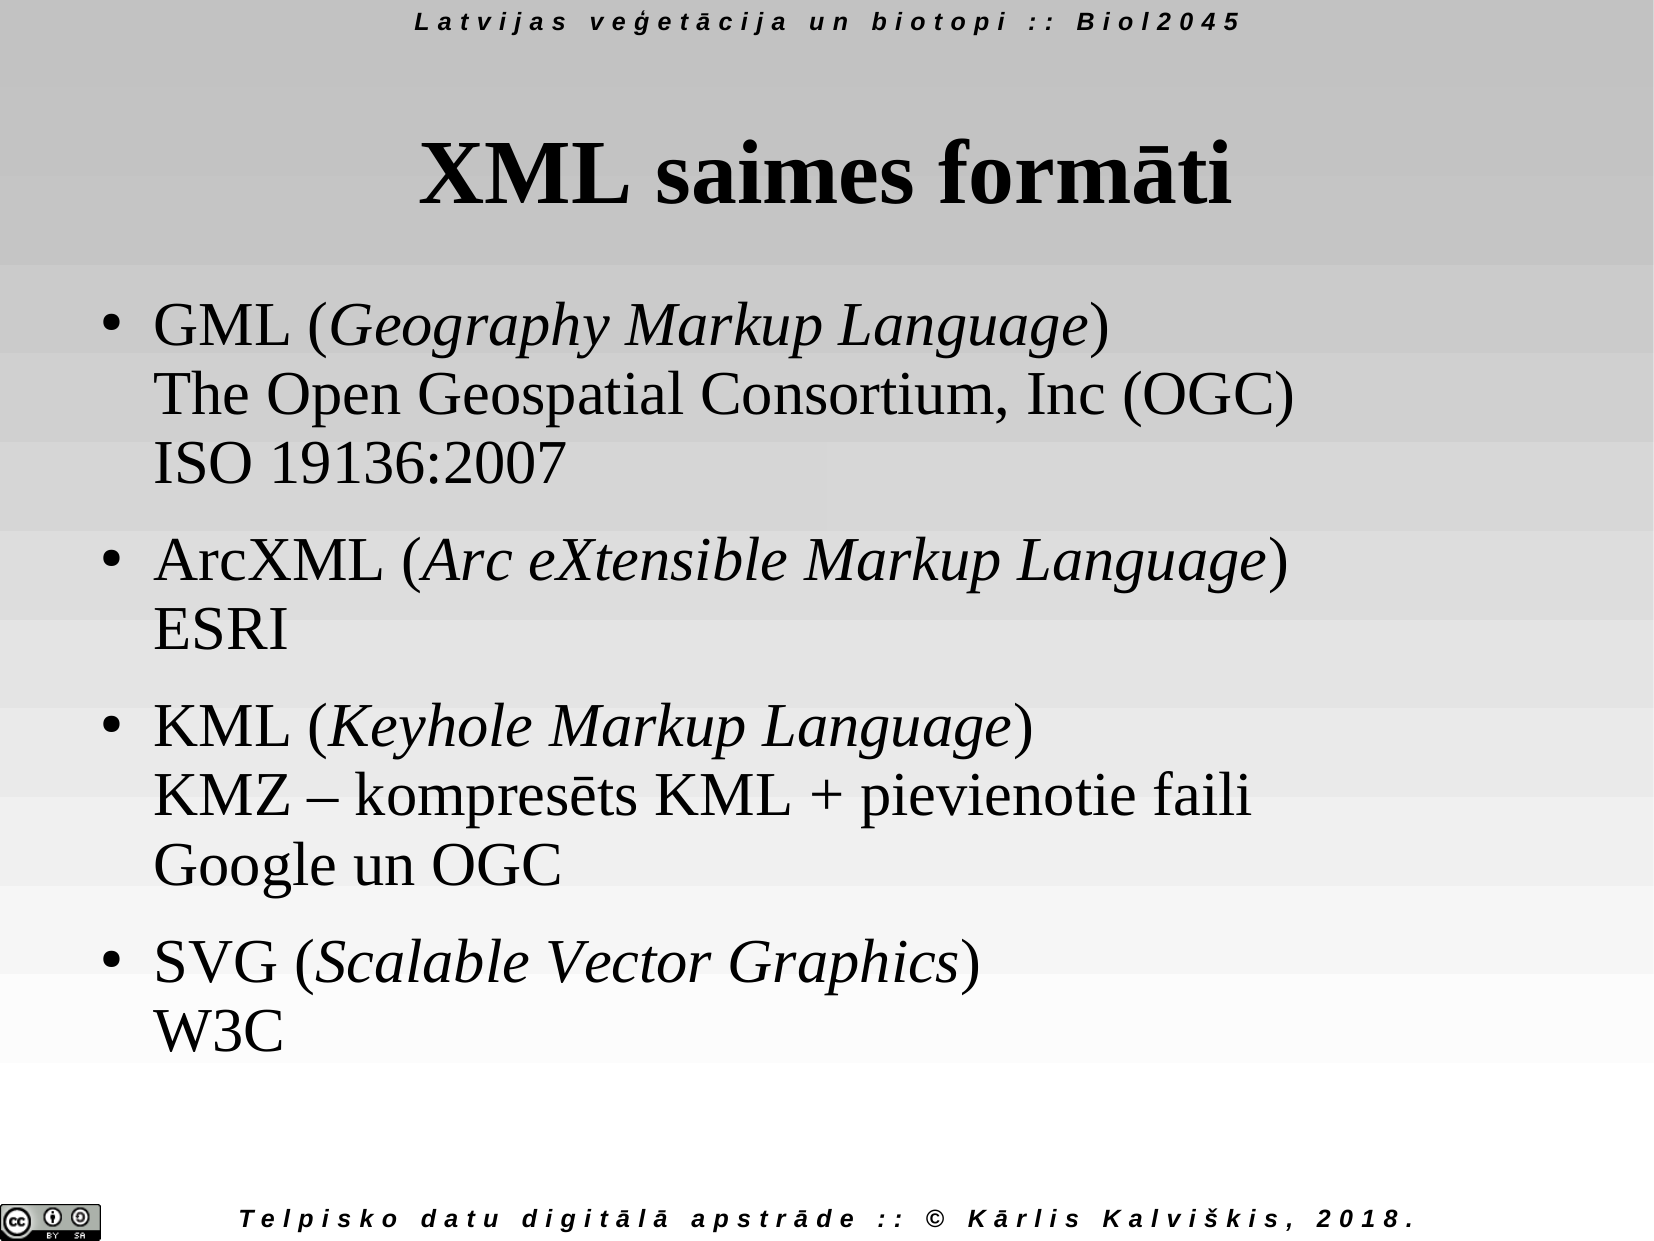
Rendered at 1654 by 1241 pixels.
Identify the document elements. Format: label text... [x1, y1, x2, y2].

picture [0, 0, 1654, 1241]
list GML (Geography Markup Language) The Open Geospatial Consortium, Inc (OGC) ISO 19136:2007 ArcXML (Arc eXtensible Markup Language) ESRI KML (Keyhole Markup Language) KMZ – kompresēts KML + pievienotie faili Google un OGC SVG (Scalable Vector Graphics) W3C [82, 289, 1571, 1098]
title XML saimes formāti [29, 49, 1625, 296]
